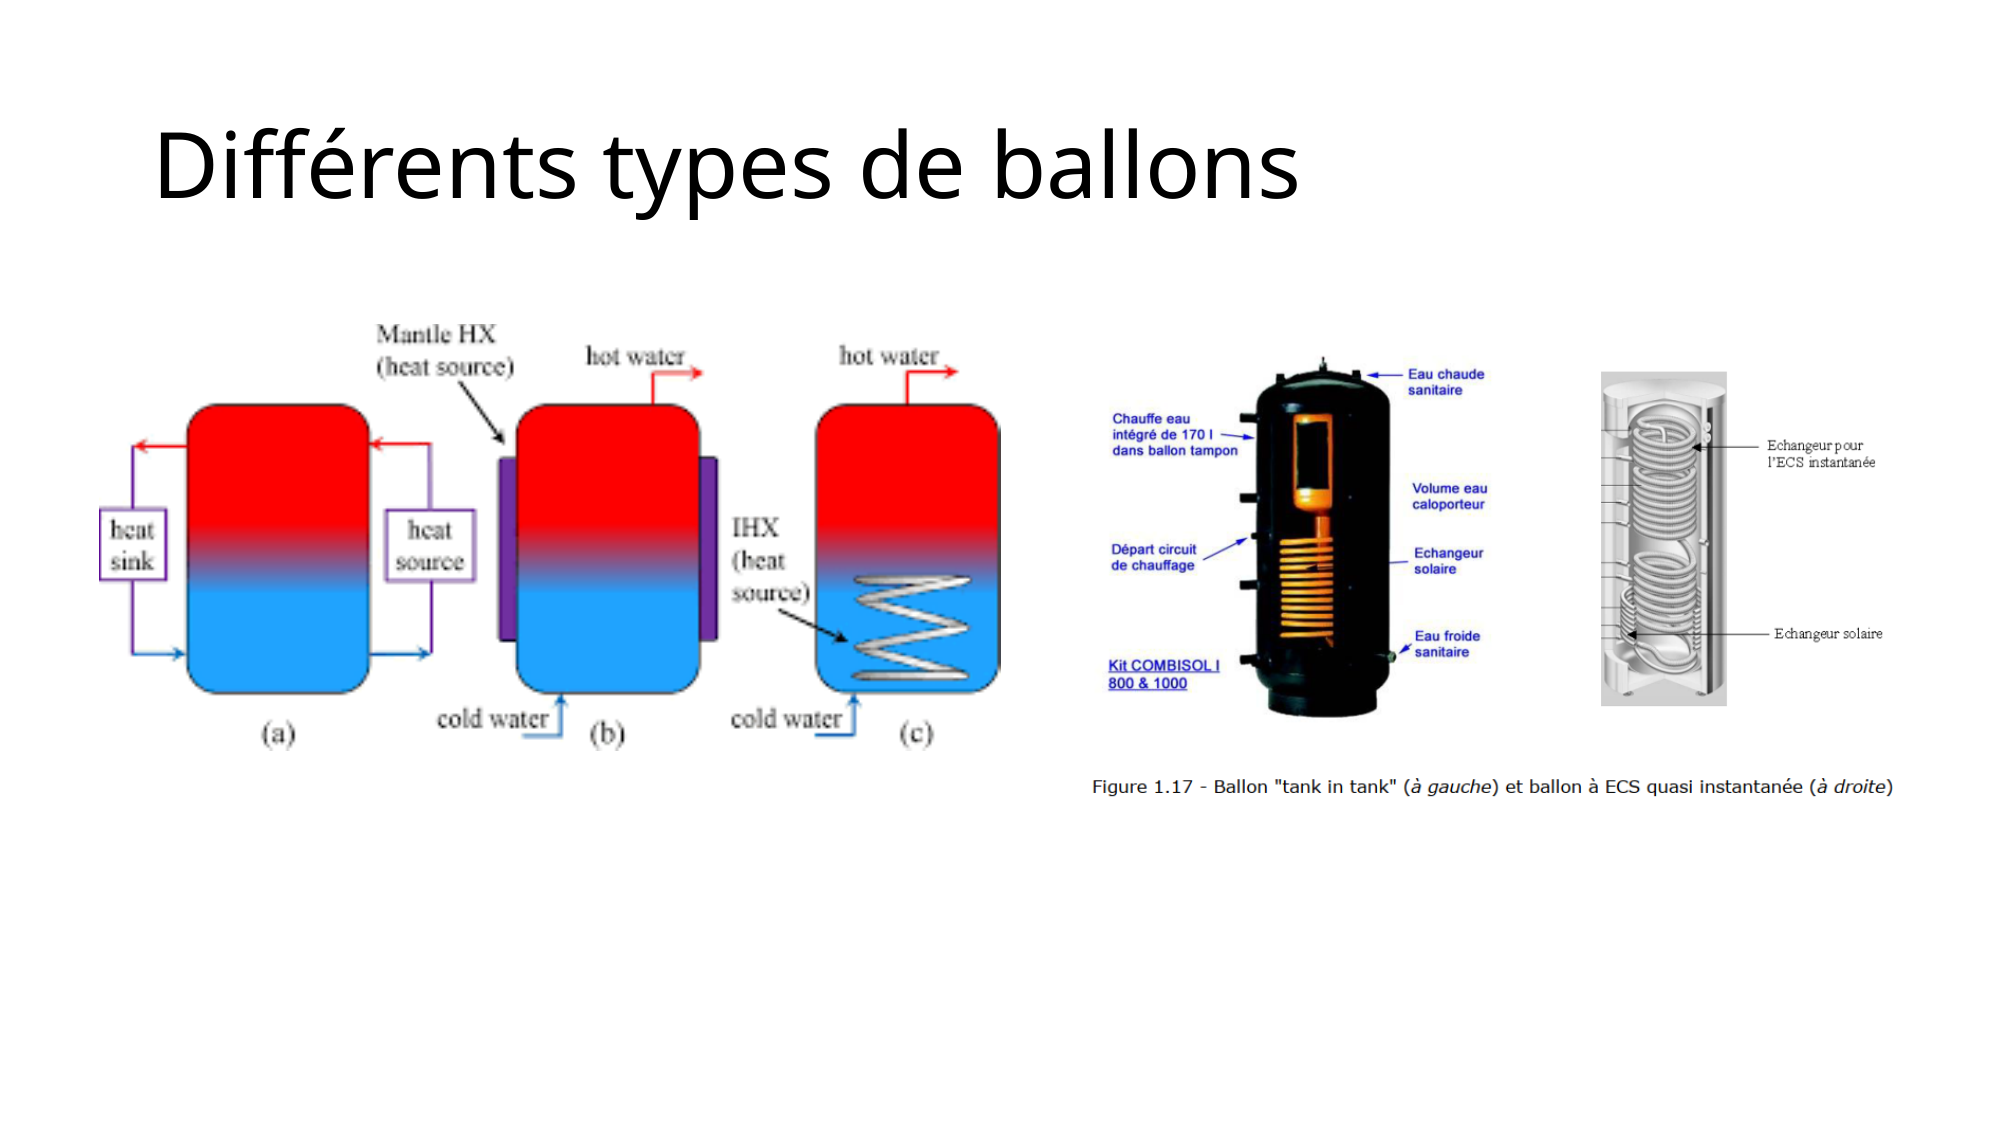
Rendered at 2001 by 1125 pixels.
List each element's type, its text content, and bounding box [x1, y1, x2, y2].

picture [99, 324, 1001, 751]
title Différents types de ballons [137, 59, 1863, 278]
picture [1025, 342, 1933, 811]
